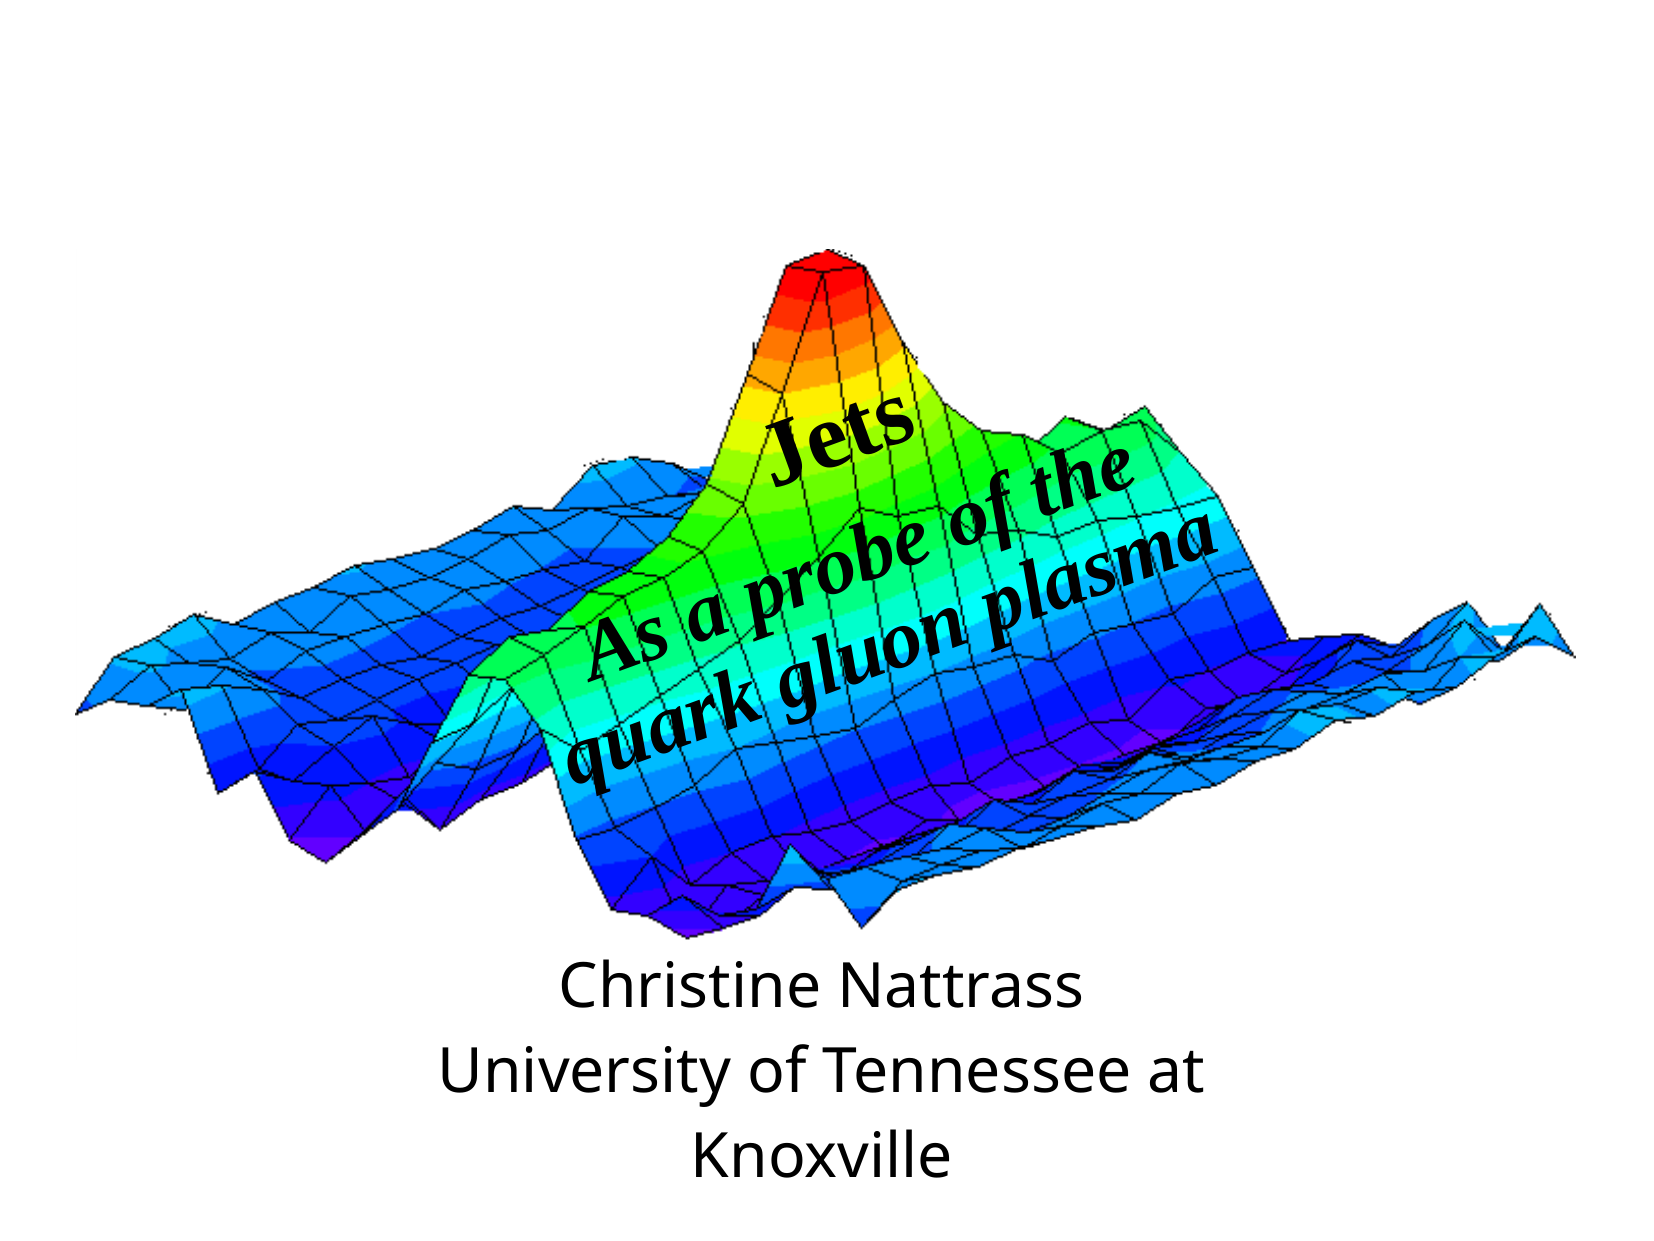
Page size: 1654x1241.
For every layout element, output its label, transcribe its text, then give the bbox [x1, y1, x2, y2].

text_box As a probe of the quark gluon plasma [463, 368, 1333, 933]
text_box Christine Nattrass University of Tennessee at Knoxville [353, 933, 1291, 1100]
picture [75, 249, 1576, 1060]
text_box Jets [727, 341, 957, 529]
